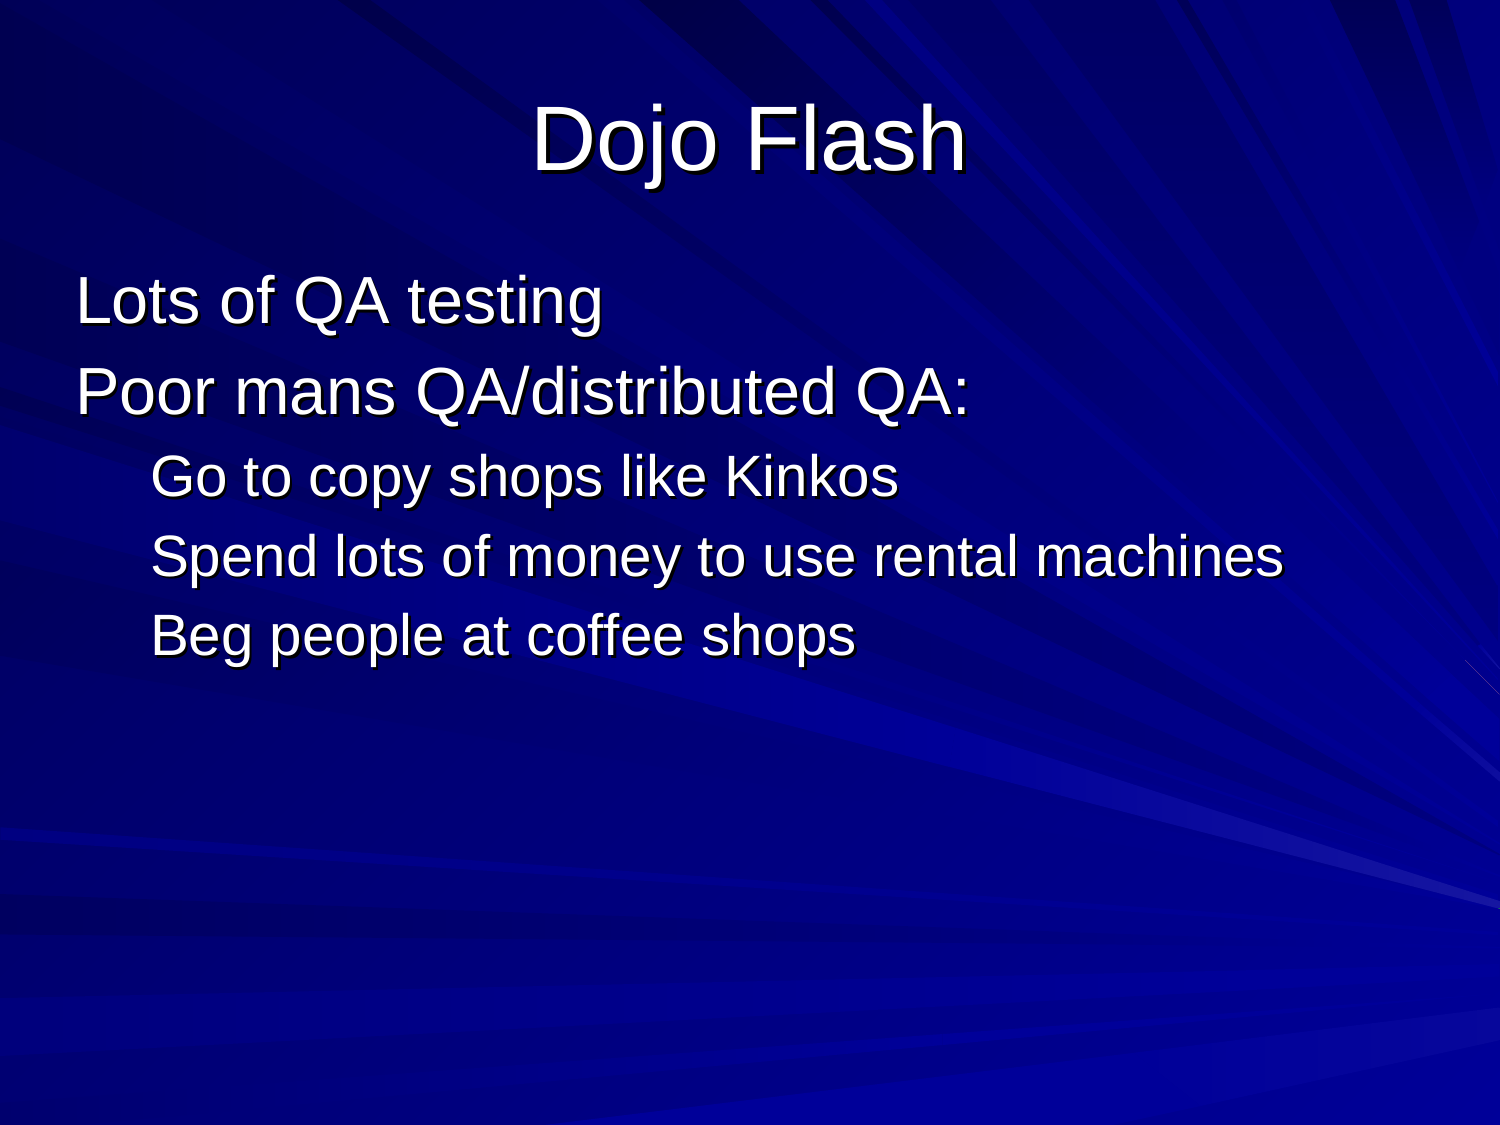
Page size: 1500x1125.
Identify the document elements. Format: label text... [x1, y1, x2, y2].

list Lots of QA testing Poor mans QA/distributed QA: Go to copy shops like Kinkos Spend lots of money to use rental machines Beg people at coffee shops [75, 263, 1425, 993]
title Dojo Flash [75, 51, 1425, 226]
